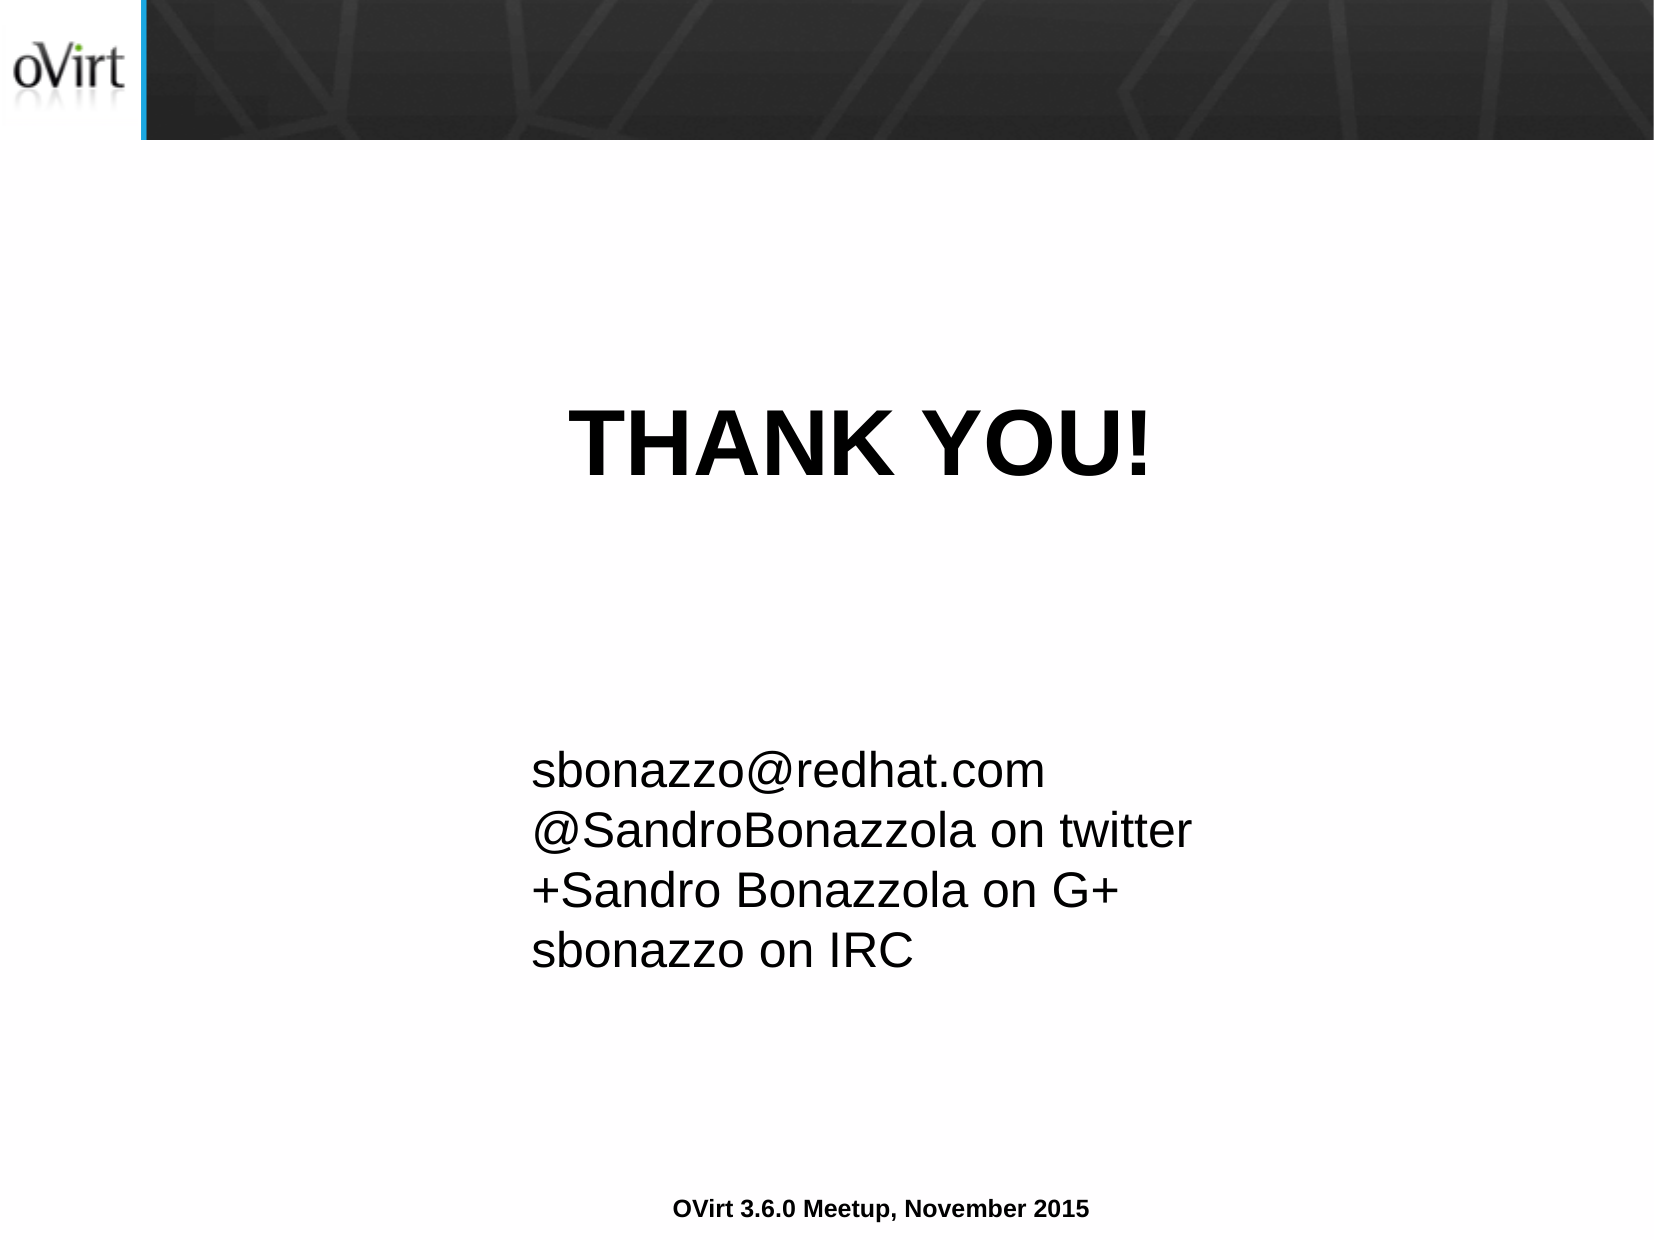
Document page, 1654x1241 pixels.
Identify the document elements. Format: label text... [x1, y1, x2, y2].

picture [0, 0, 1654, 140]
text_box THANK YOU! [175, 374, 1549, 510]
text_box sbonazzo@redhat.com @SandroBonazzola on twitter +Sandro Bonazzola on G+ sbonazzo on IRC [175, 669, 1549, 1019]
